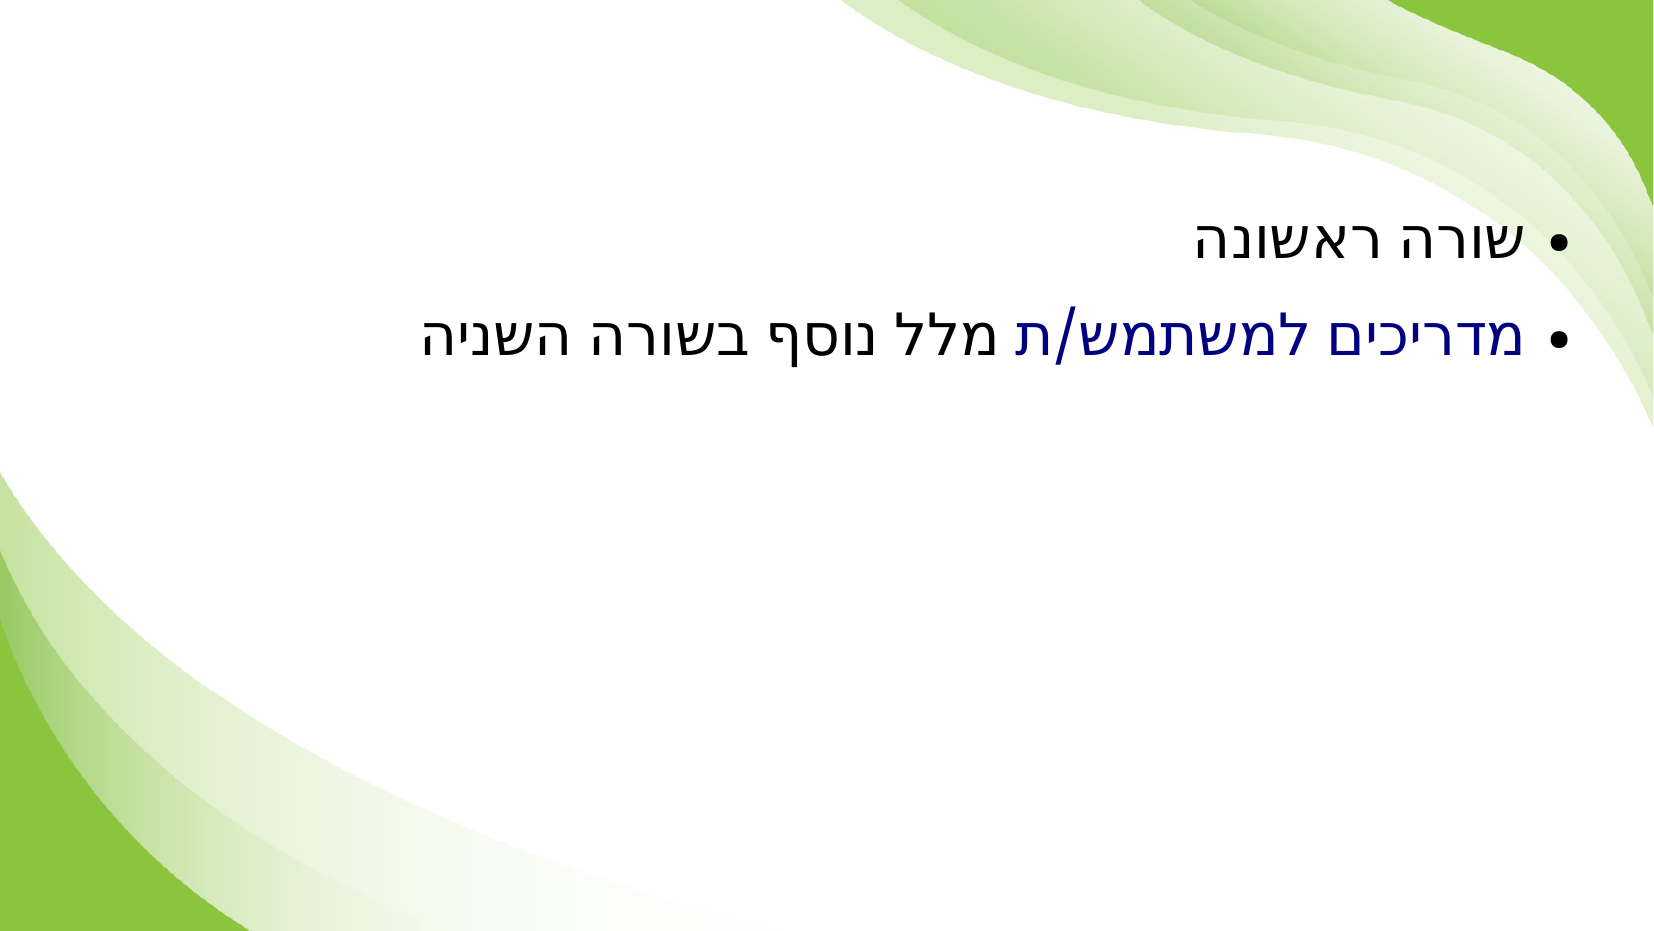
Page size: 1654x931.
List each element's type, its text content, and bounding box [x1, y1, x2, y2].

picture [0, 0, 1654, 931]
list שורה ראשונה מדריכים למשתמש/ת מלל נוסף בשורה השניה [59, 206, 1571, 886]
